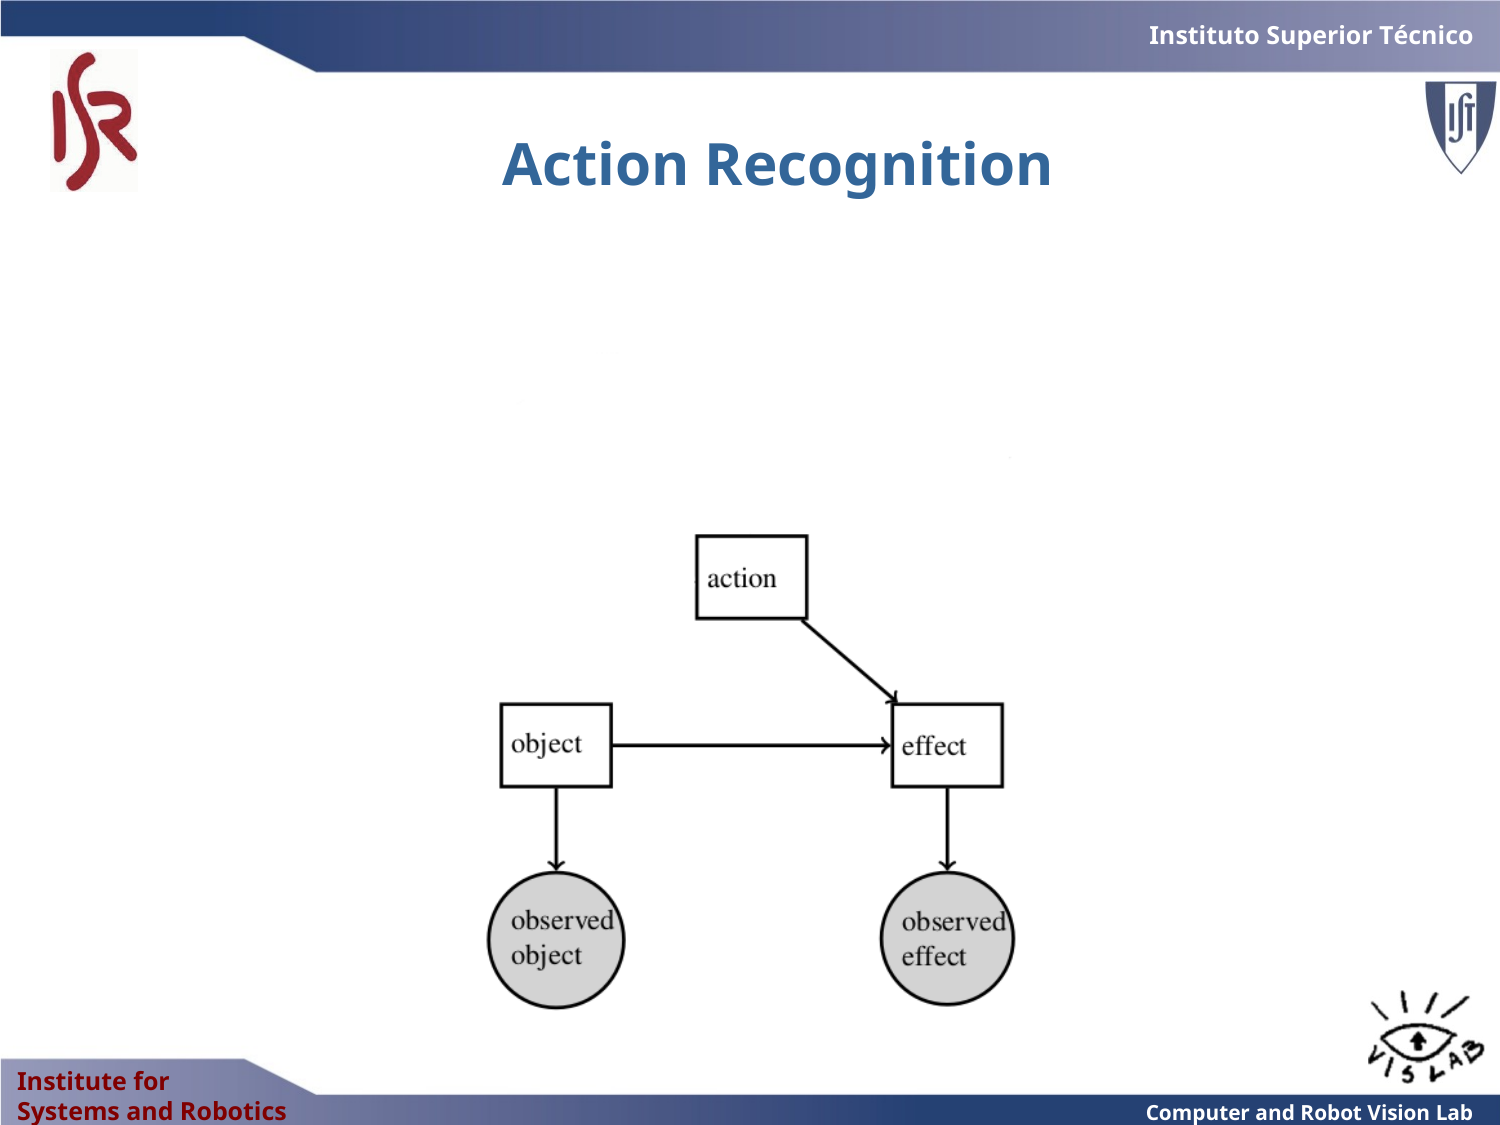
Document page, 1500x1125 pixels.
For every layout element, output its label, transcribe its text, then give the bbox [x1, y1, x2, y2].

picture [0, 0, 1500, 1125]
text_box Action Recognition [227, 104, 1329, 221]
